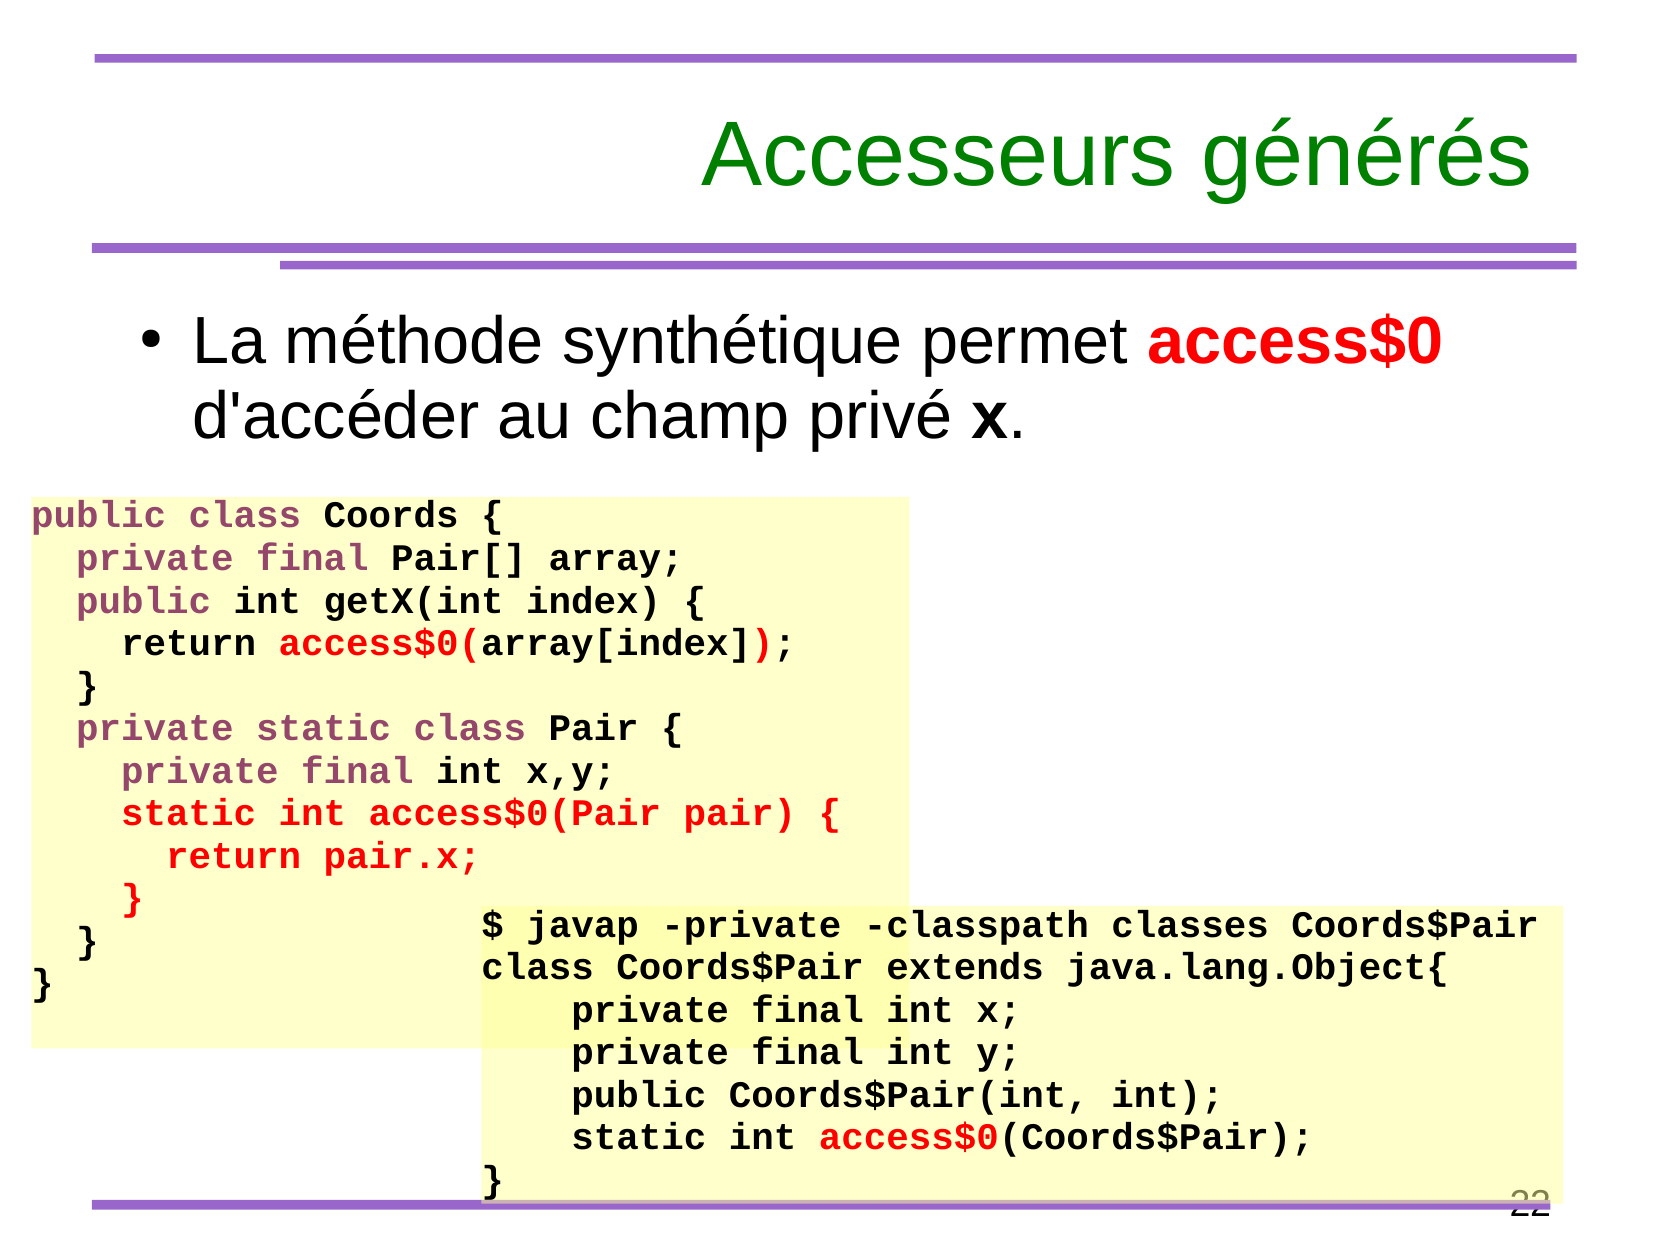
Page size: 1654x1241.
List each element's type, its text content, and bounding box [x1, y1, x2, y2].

list La méthode synthétique permet access$0 d'accéder au champ privé x. [121, 303, 1534, 466]
text_box public class Coords { private final Pair[] array; public int getX(int index) { return access$0(array[index]); } private static class Pair { private final int x,y; static int access$0(Pair pair) { return pair.x; } } } [31, 496, 910, 1049]
title Accesseurs générés [121, 49, 1534, 257]
text_box $ javap -private -classpath classes Coords$Pair class Coords$Pair extends java.lang.Object{ private final int x; private final int y; public Coords$Pair(int, int); static int access$0(Coords$Pair); } [481, 905, 1564, 1204]
